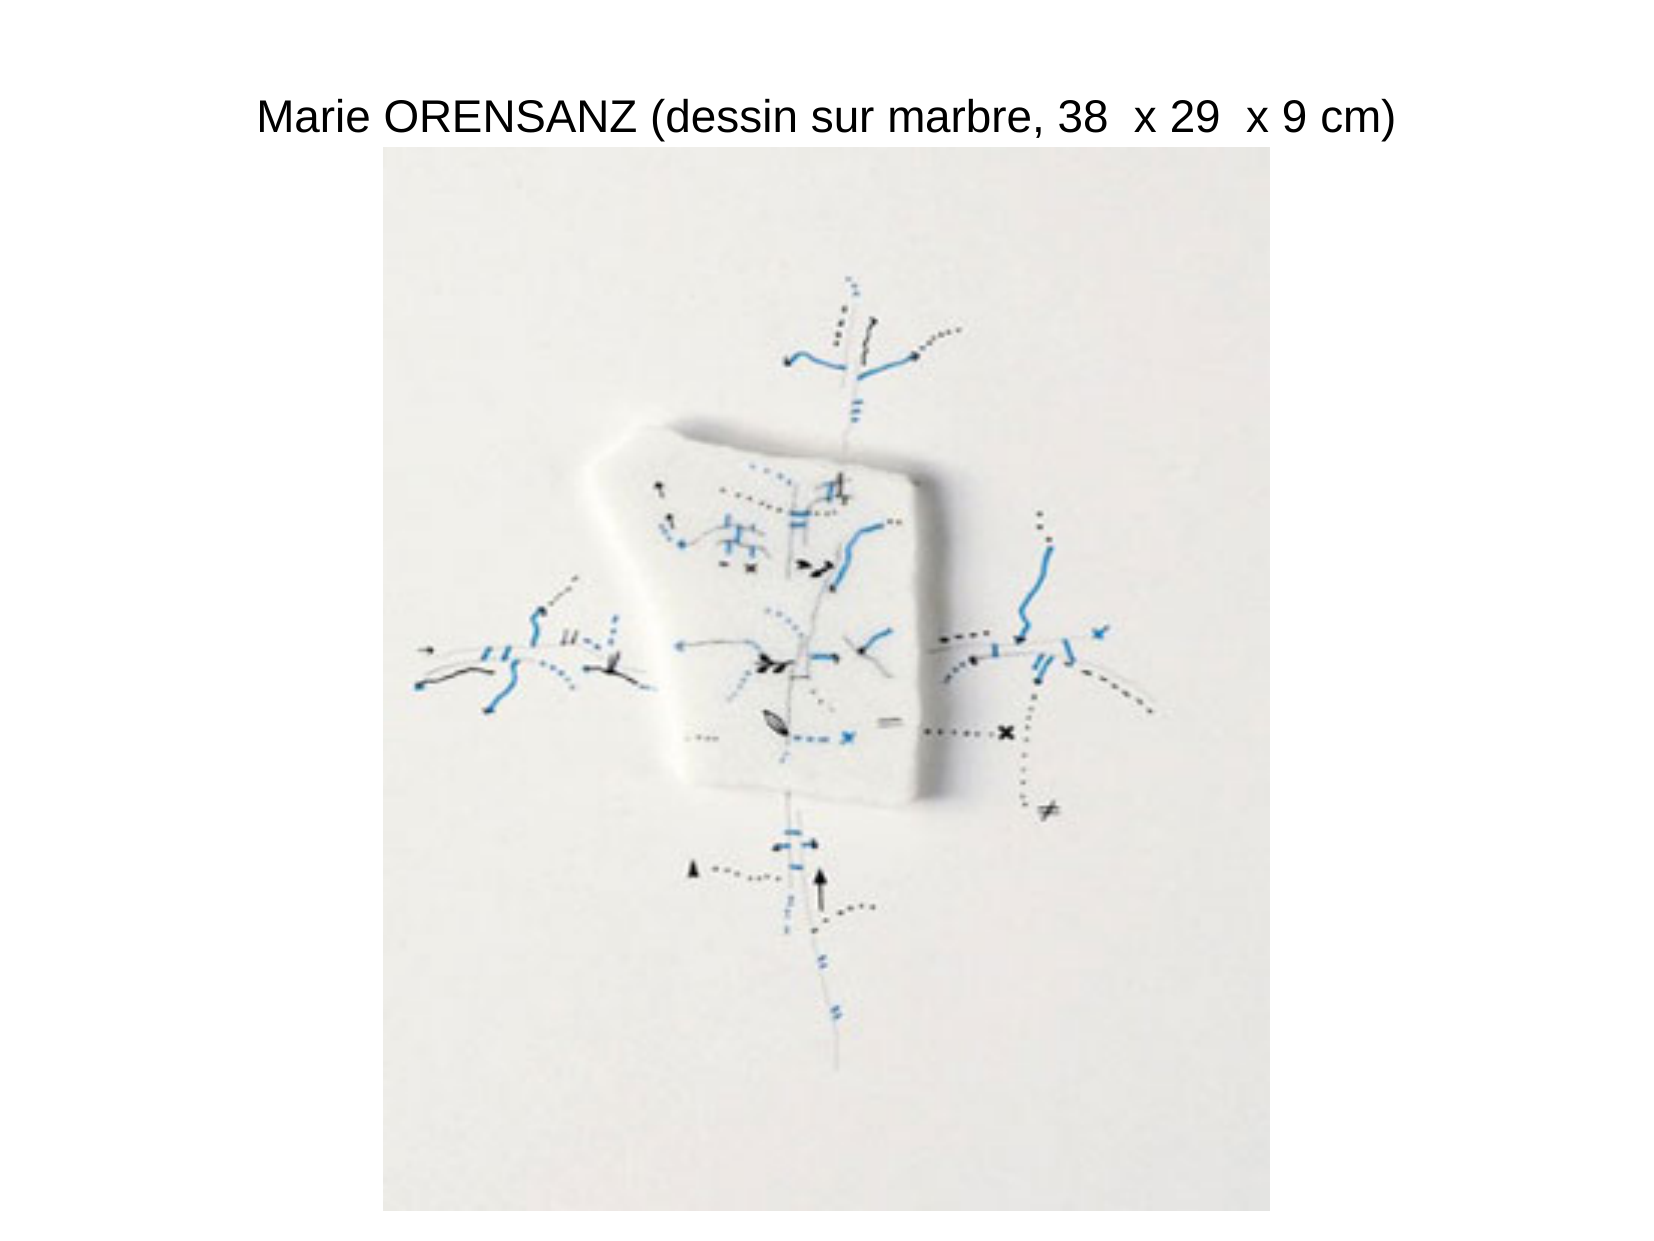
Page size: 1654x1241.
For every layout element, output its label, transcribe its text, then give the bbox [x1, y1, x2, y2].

picture [383, 147, 1270, 1211]
title Marie ORENSANZ (dessin sur marbre, 38 x 29 x 9 cm) [82, 56, 1571, 178]
